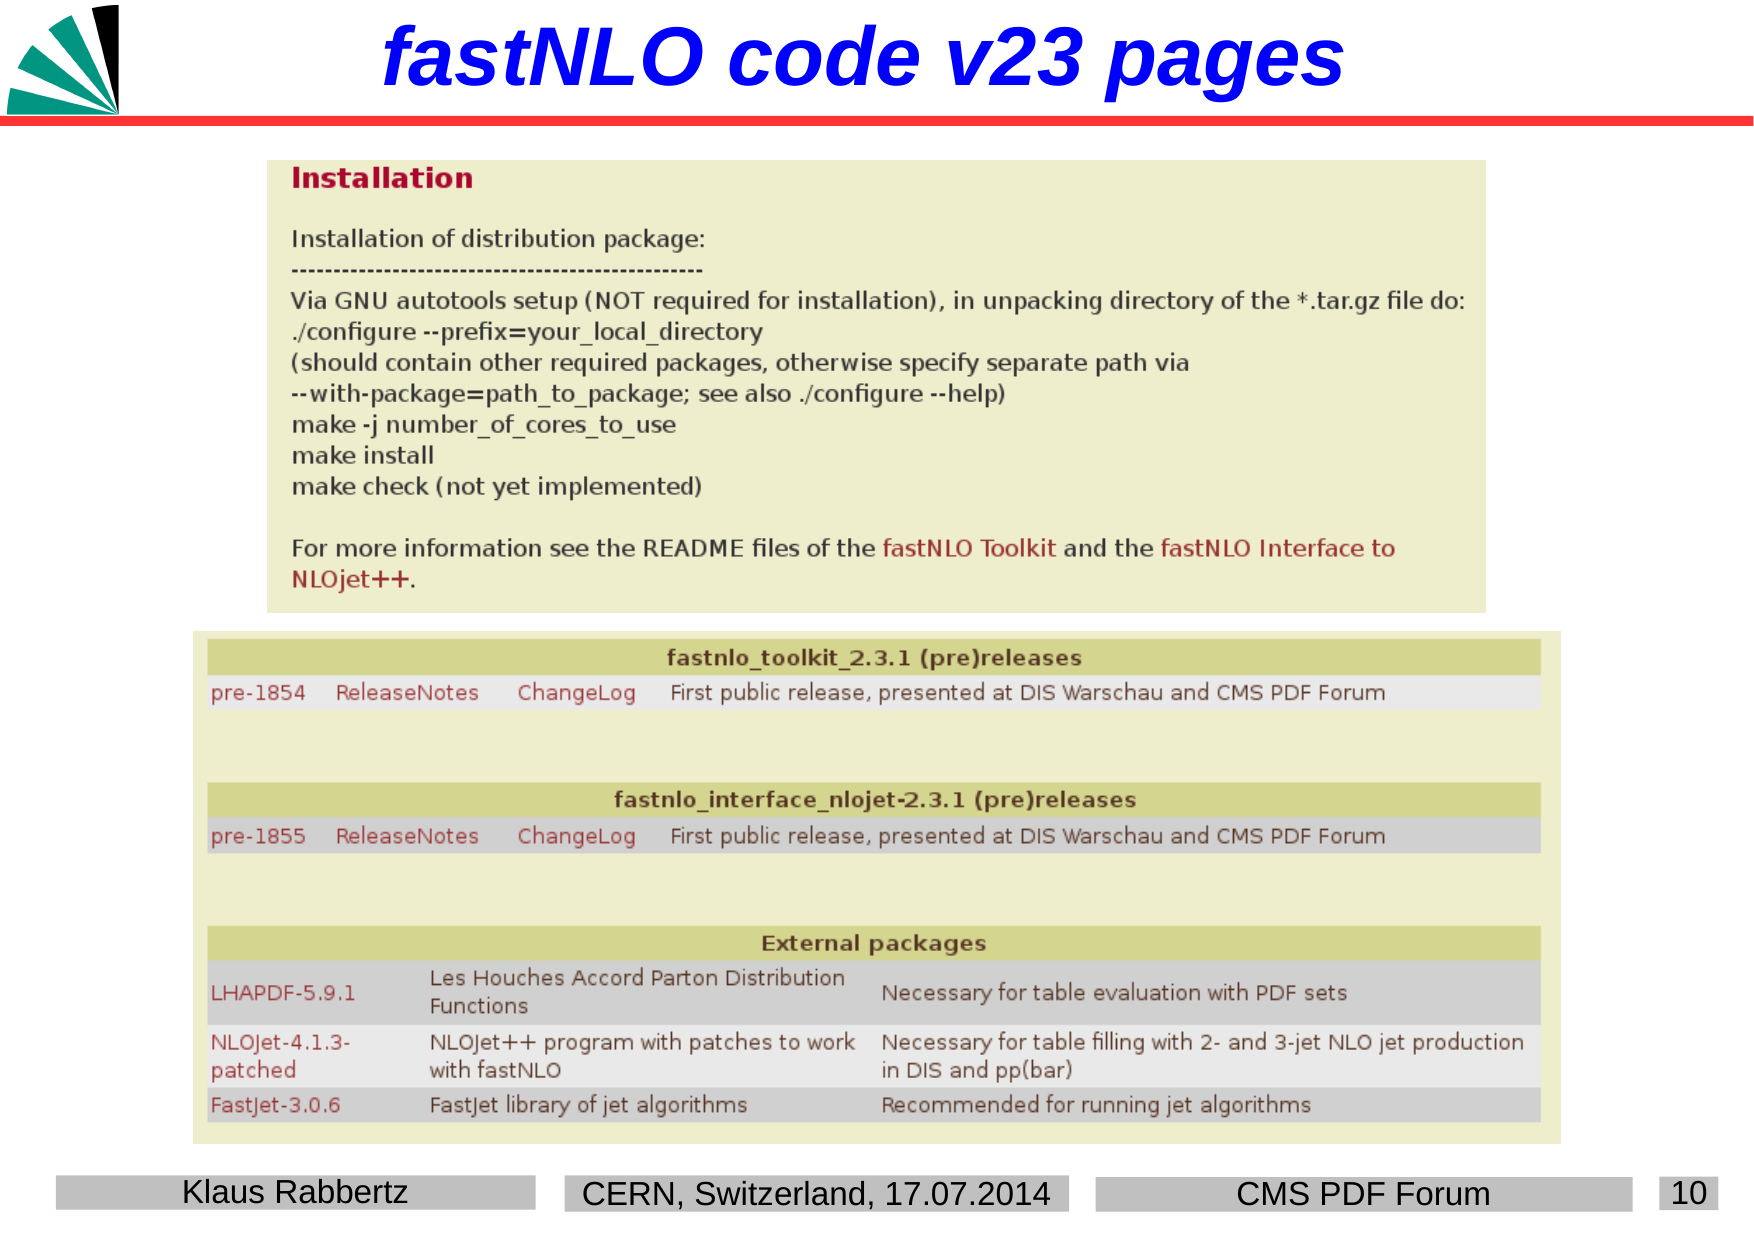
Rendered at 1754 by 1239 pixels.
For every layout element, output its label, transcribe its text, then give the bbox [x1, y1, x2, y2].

picture [267, 160, 1486, 613]
picture [7, 5, 119, 116]
picture [193, 631, 1561, 1144]
title fastNLO code v23 pages [123, 0, 1606, 114]
